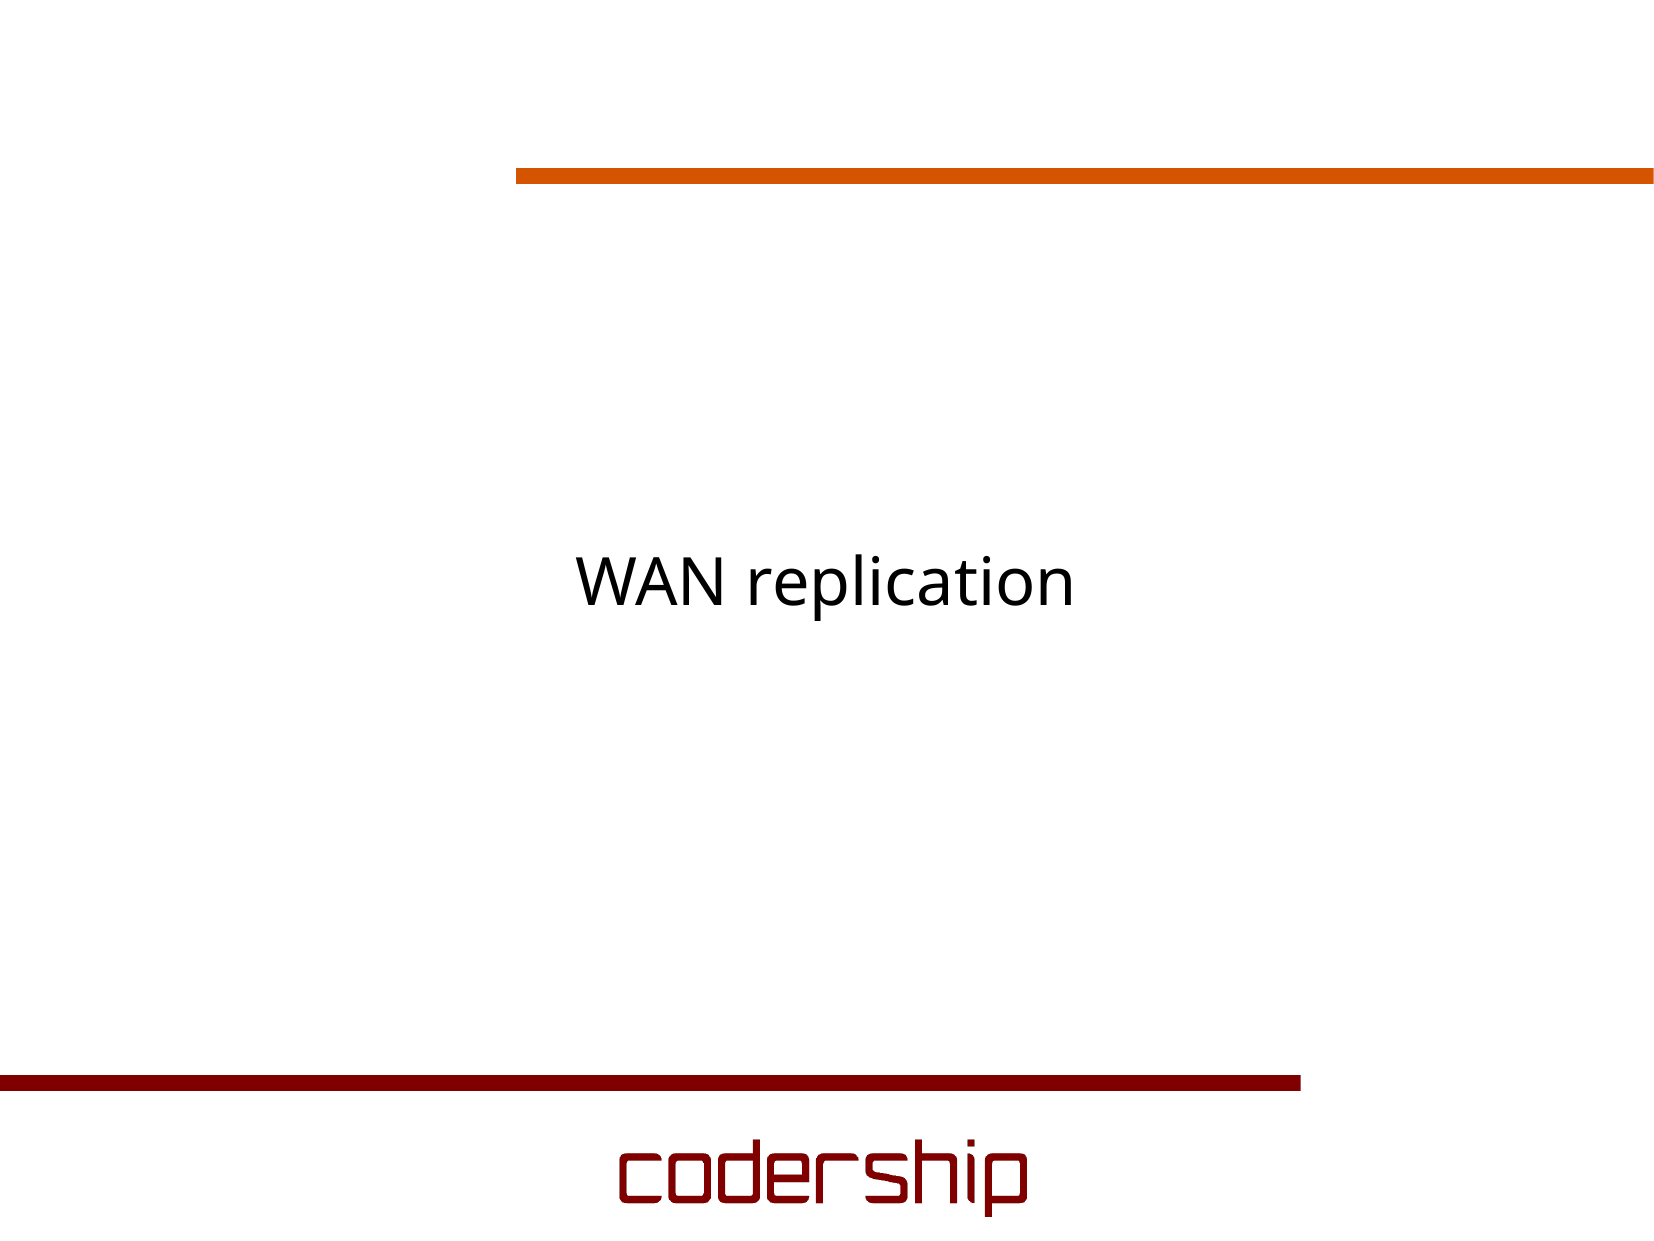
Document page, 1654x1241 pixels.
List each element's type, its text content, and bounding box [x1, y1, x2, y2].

subtitle WAN replication [82, 49, 1571, 1109]
picture [0, 1075, 82, 1091]
picture [1571, 168, 1654, 184]
picture [612, 1132, 1034, 1224]
